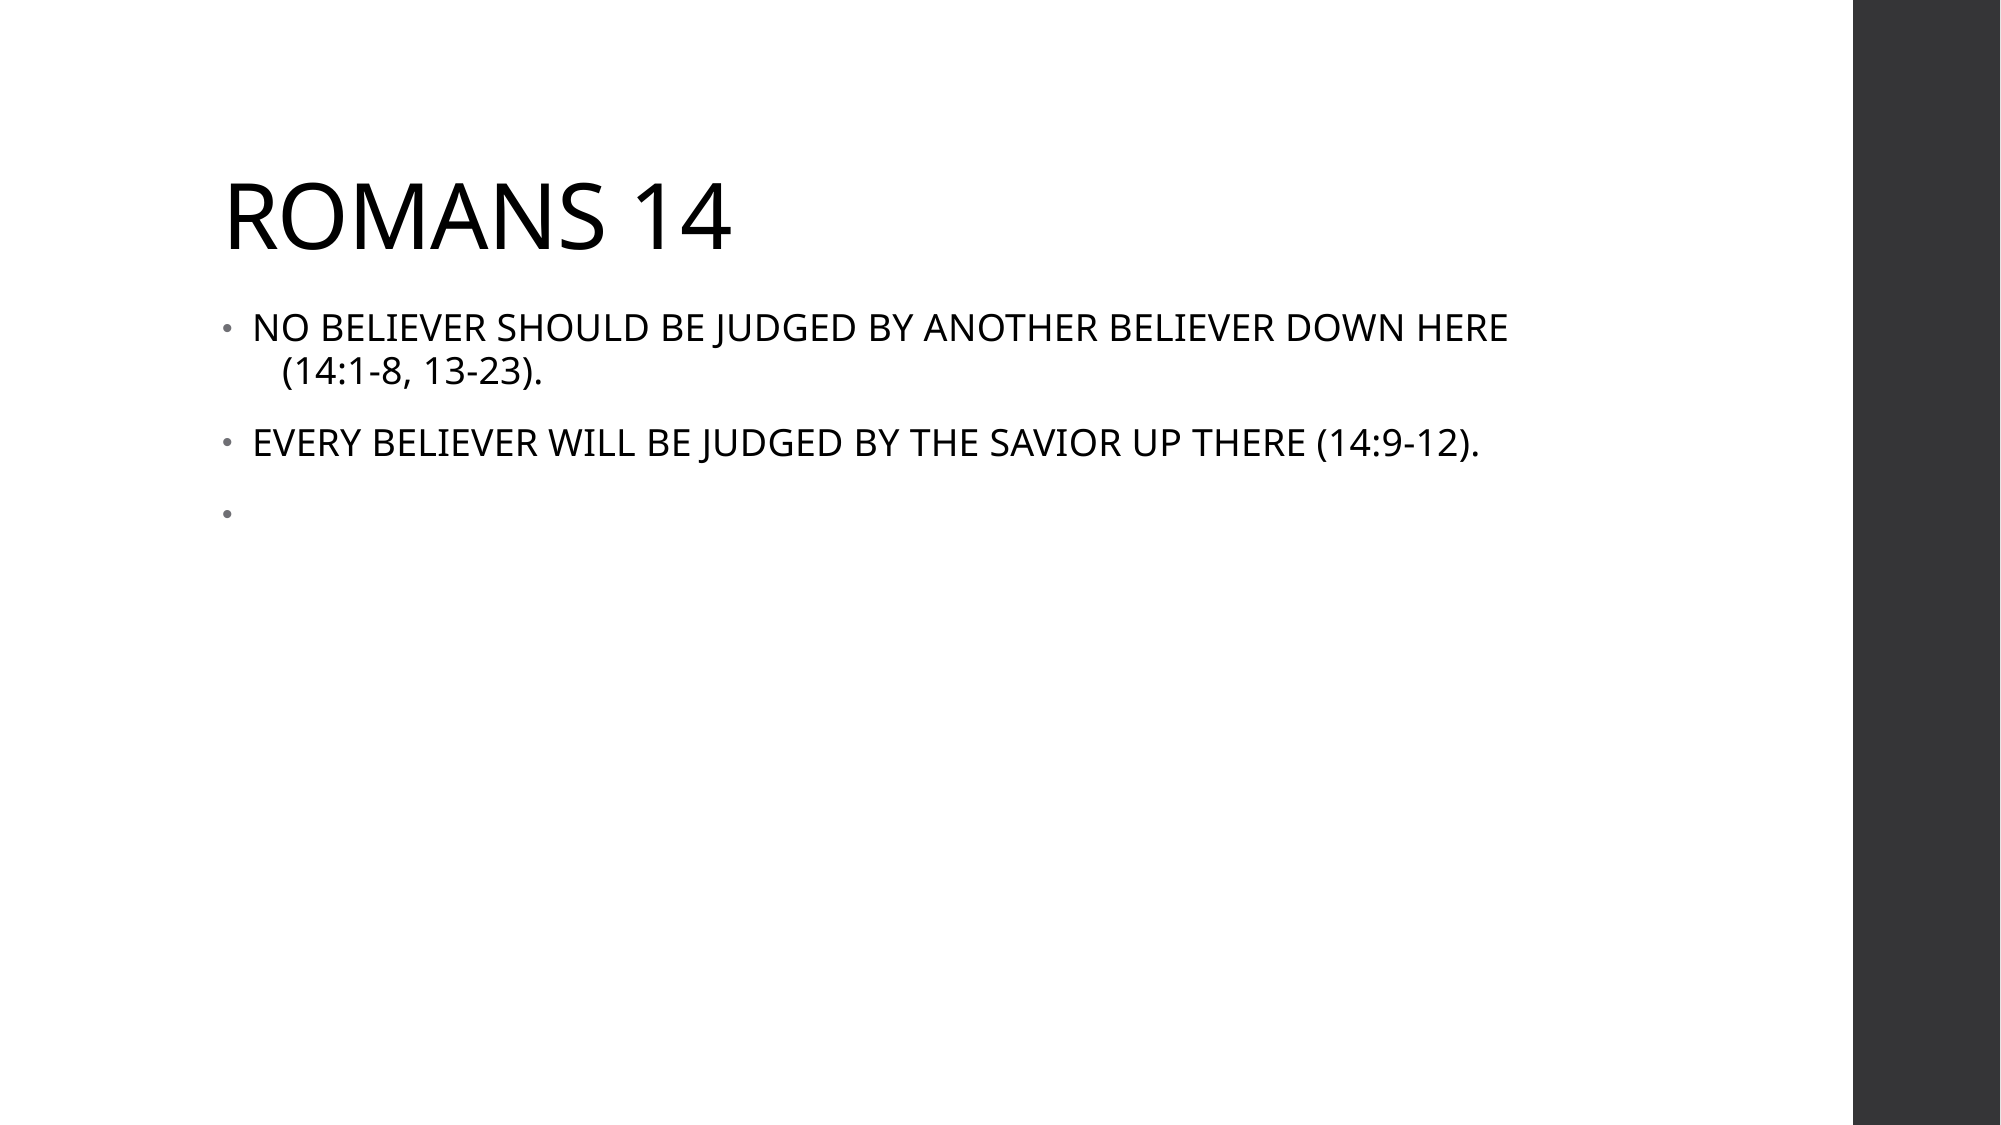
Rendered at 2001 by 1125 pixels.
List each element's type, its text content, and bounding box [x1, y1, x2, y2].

title ROMANS 14 [206, 60, 1797, 278]
list NO BELIEVER SHOULD BE JUDGED BY ANOTHER BELIEVER DOWN HERE (14:1-8, 13-23). EVERY BELIEVER WILL BE JUDGED BY THE SAVIOR UP THERE (14:9-12). [206, 299, 1617, 1014]
